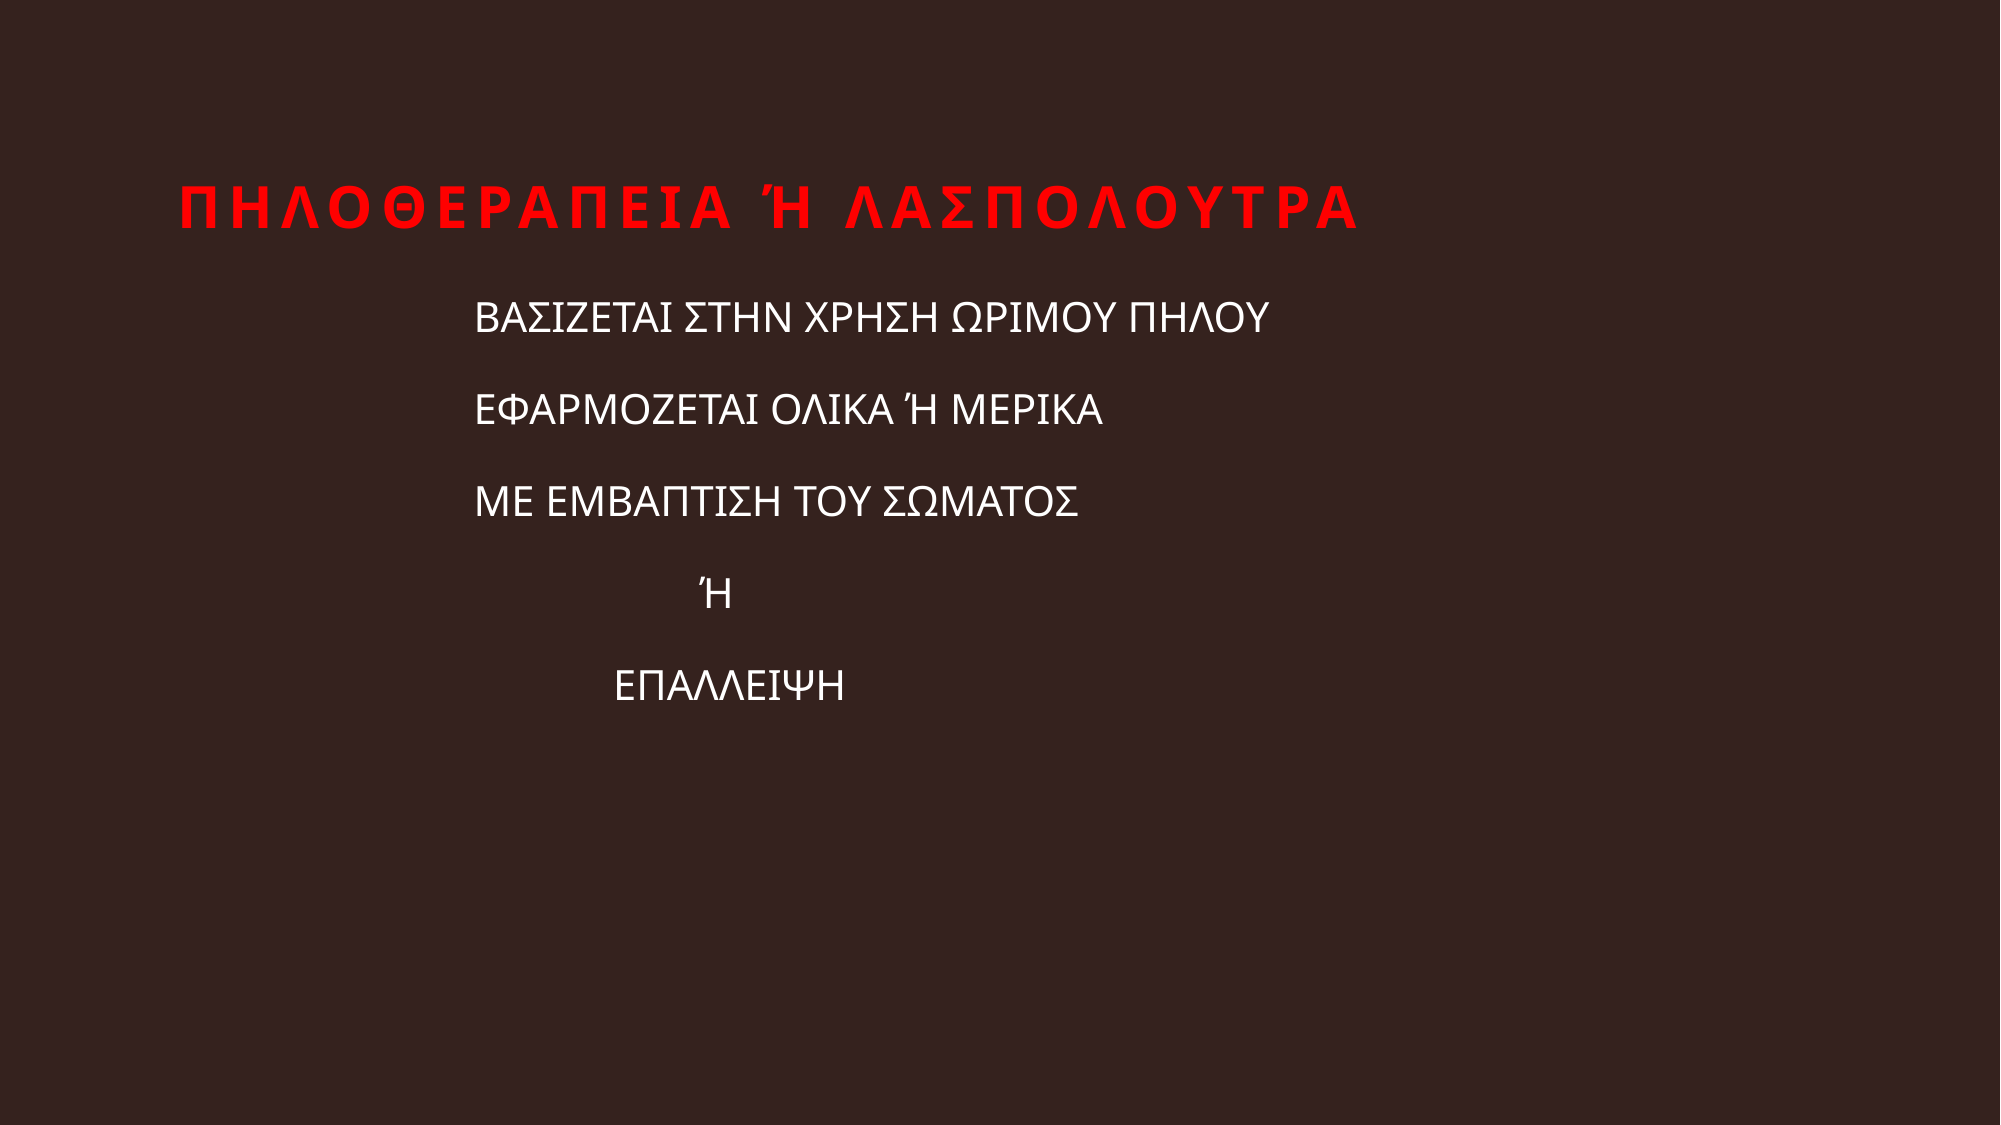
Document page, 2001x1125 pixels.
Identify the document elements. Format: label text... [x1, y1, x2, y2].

list ΒΑΣΙΖΕΤΑΙ ΣΤΗΝ ΧΡΗΣΗ ΩΡΙΜΟΥ ΠΗΛΟΥ ΕΦΑΡΜΟΖΕΤΑΙ ΟΛΙΚΑ Ή ΜΕΡΙΚΑ ΜΕ ΕΜΒΑΠΤΙΣΗ ΤΟΥ ΣΩΜΑΤΟΣ Ή ΕΠΑΛΛΕΙΨΗ [414, 273, 1383, 927]
title ΠΗΛΟΘΕΡΑΠΕΙΑ Ή ΛΑΣΠΟΛΟΥΤΡΑ [177, 165, 1460, 274]
